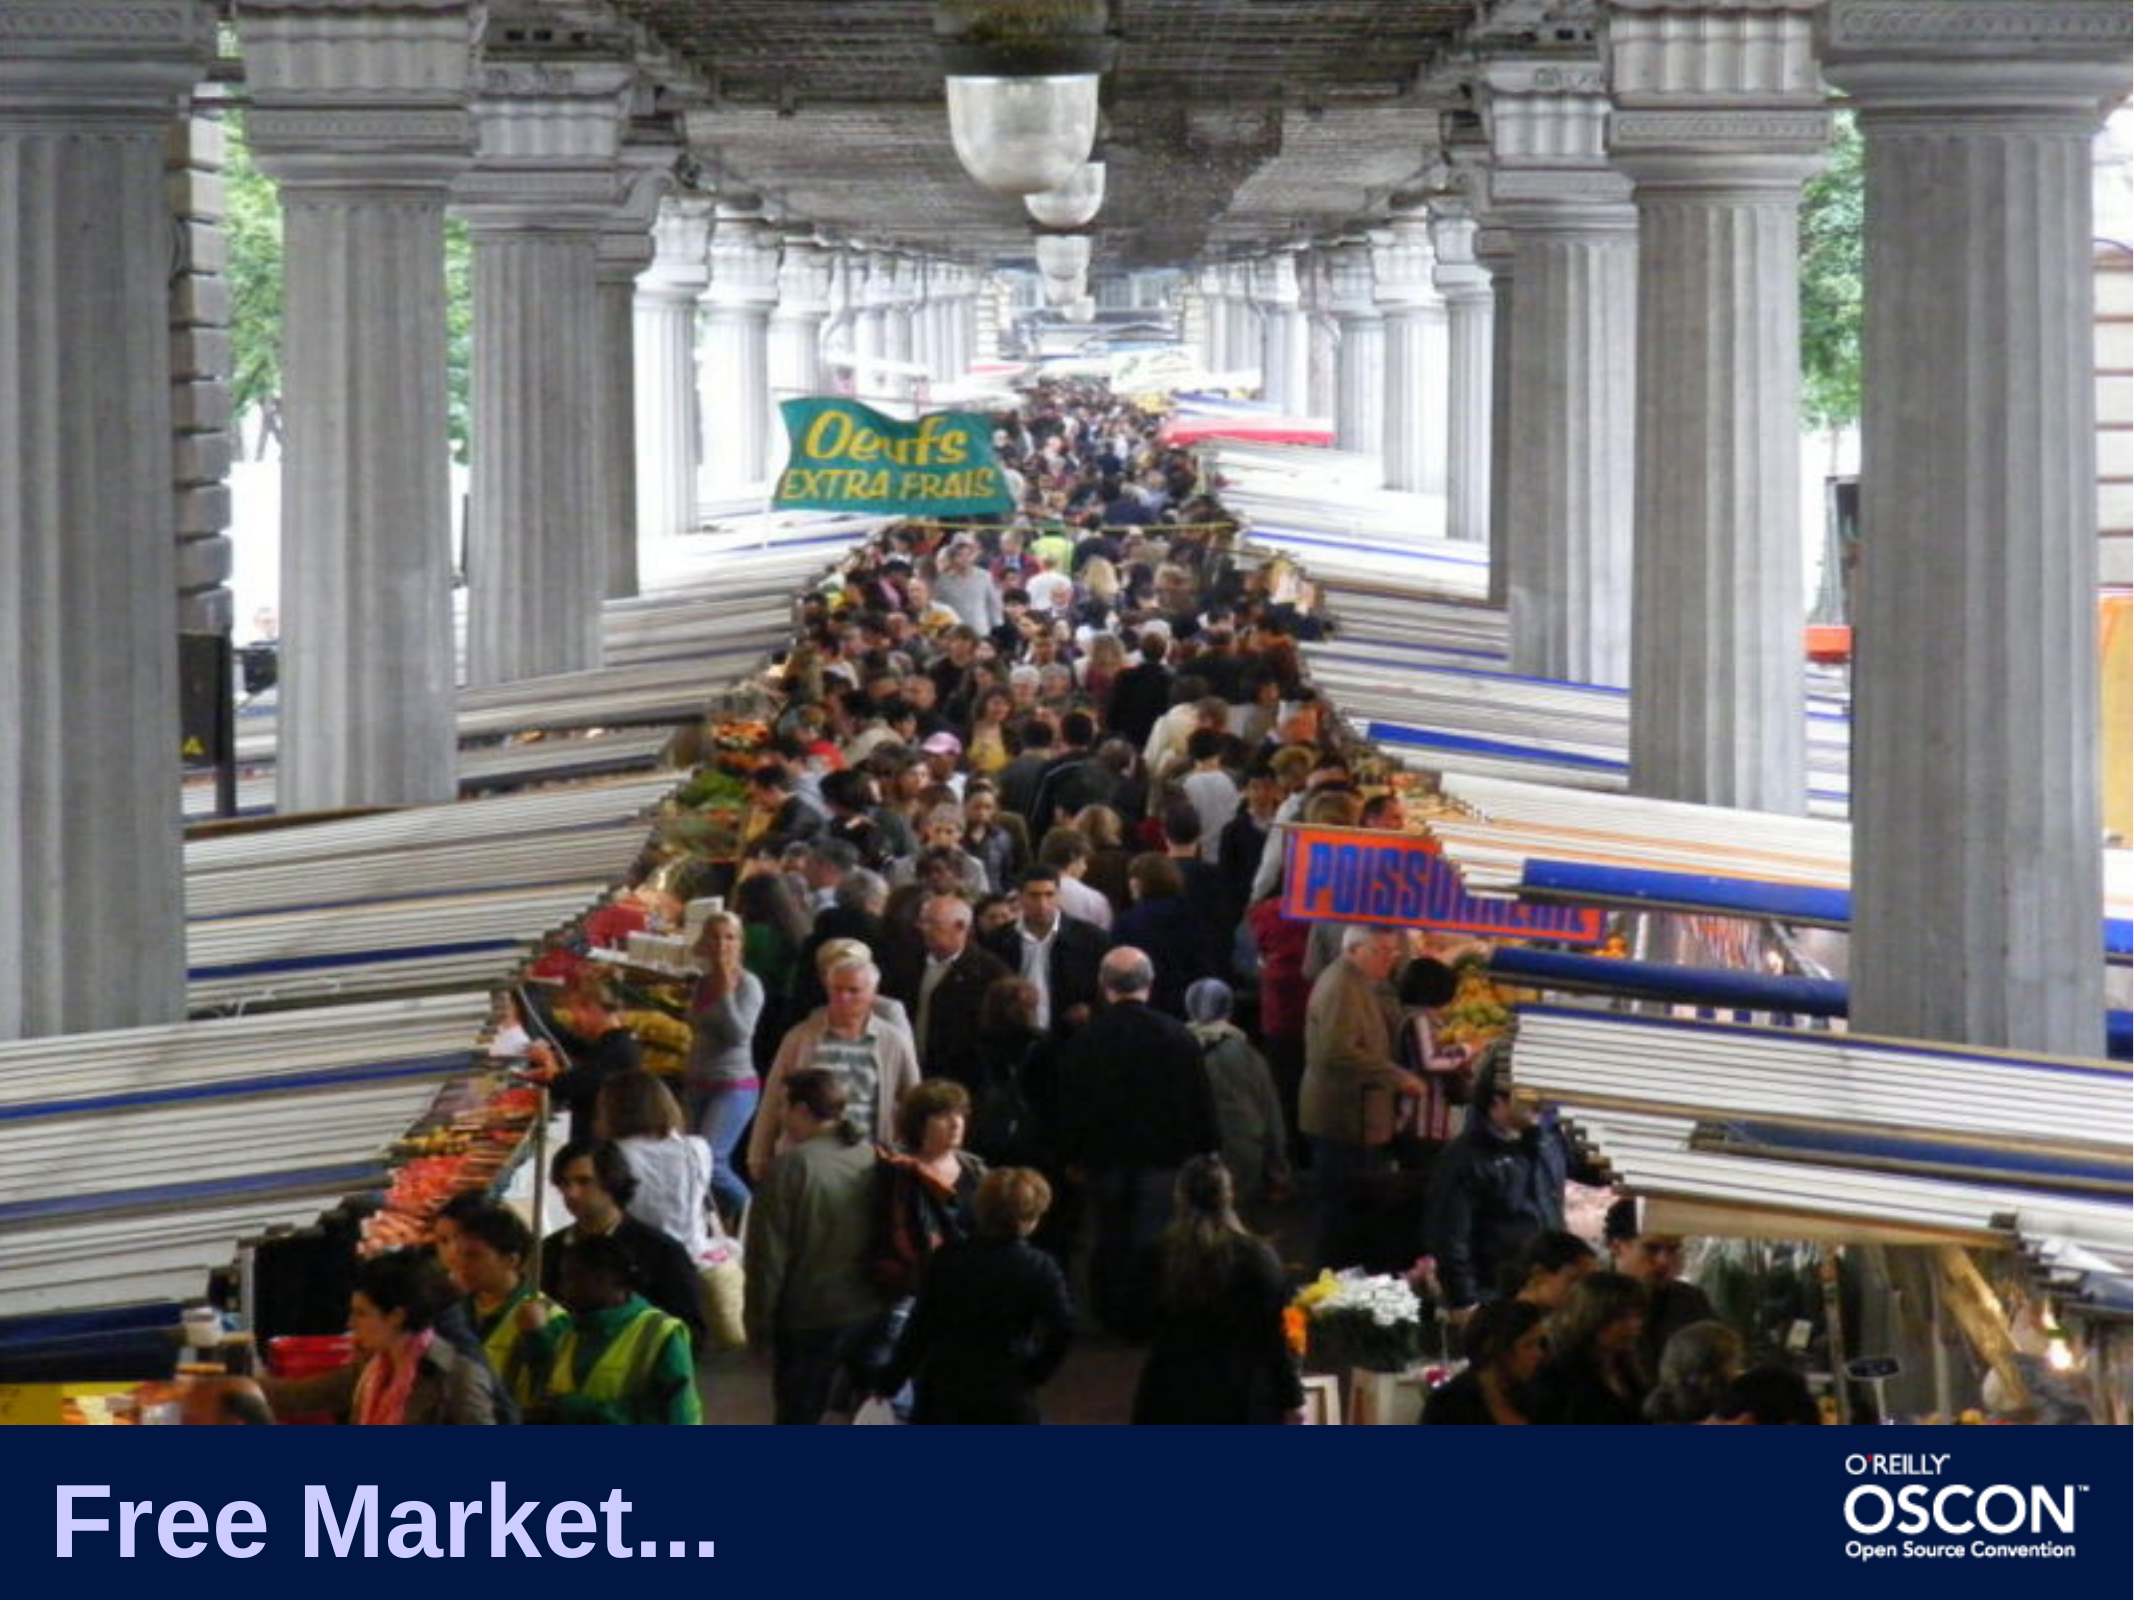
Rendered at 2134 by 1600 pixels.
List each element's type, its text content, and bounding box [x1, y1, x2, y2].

picture [0, 0, 2134, 1600]
title Free Market... [41, 1432, 2094, 1600]
